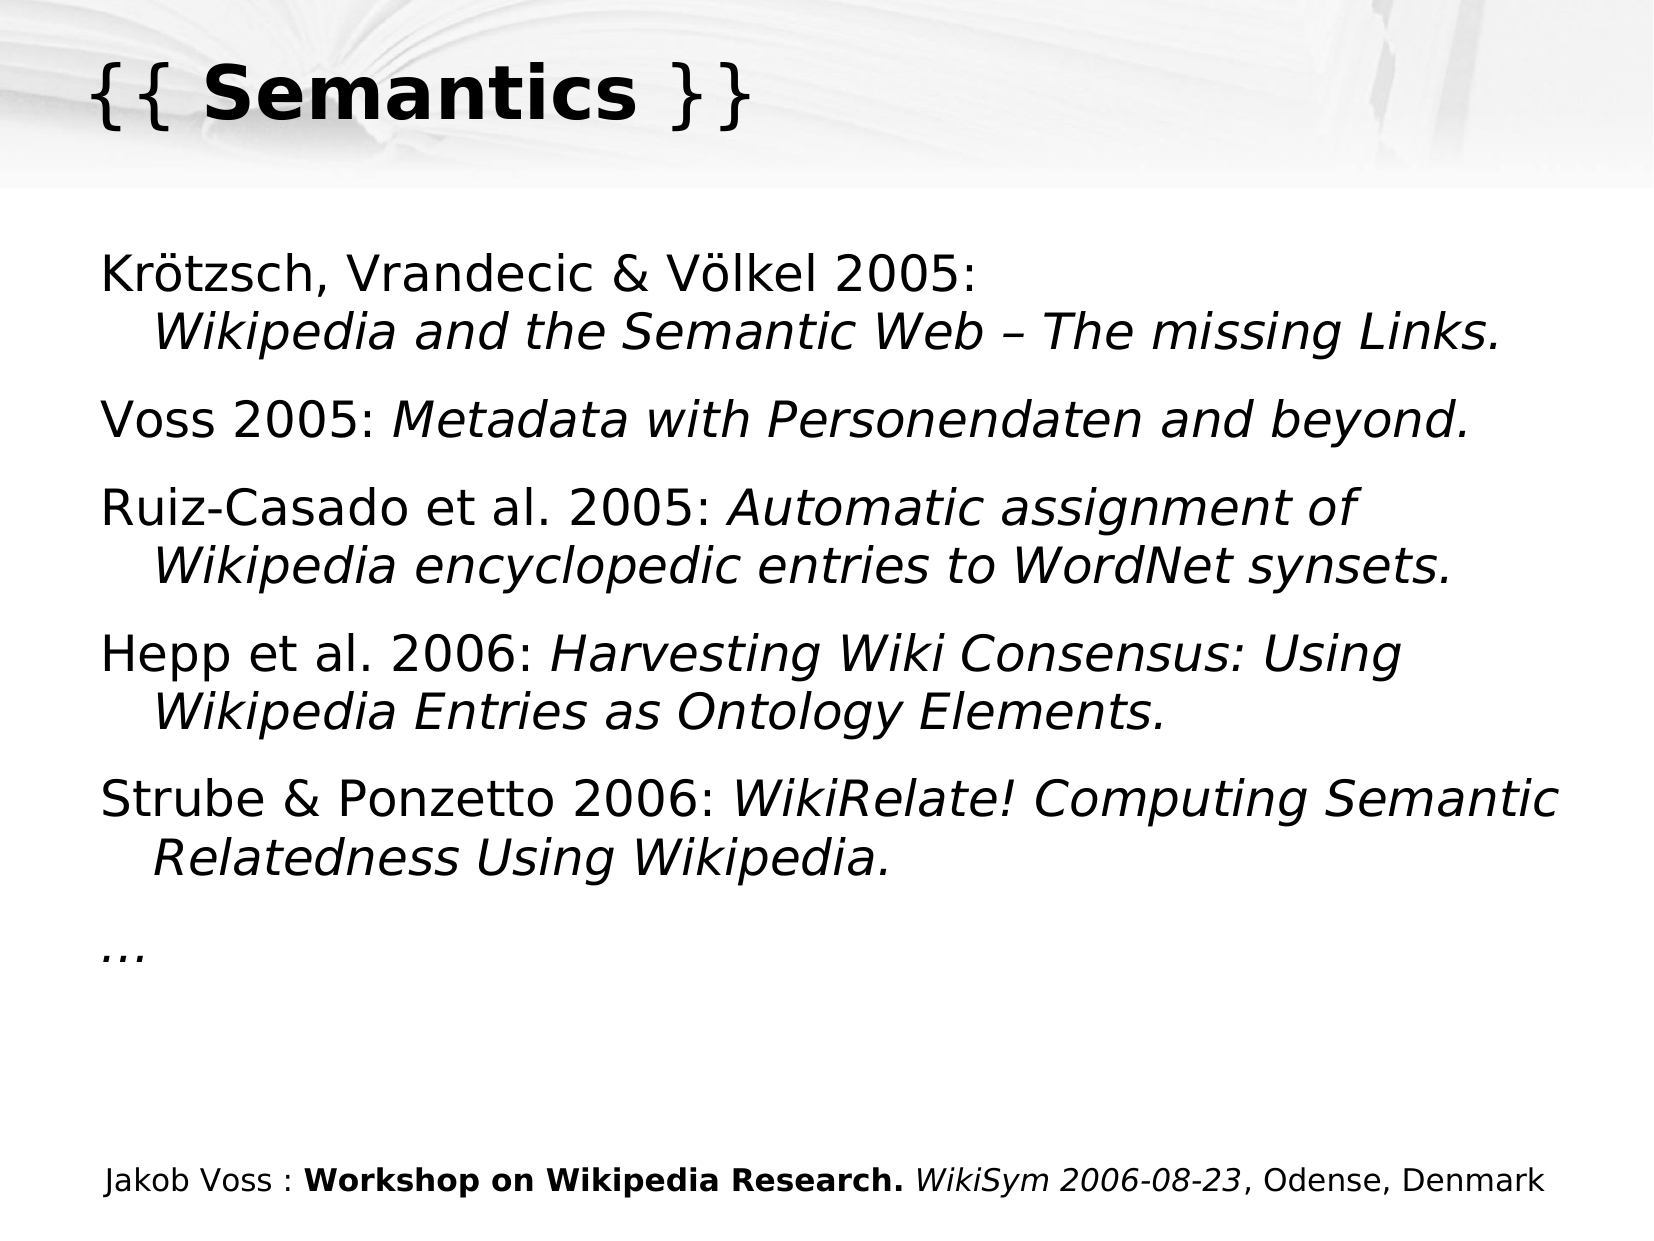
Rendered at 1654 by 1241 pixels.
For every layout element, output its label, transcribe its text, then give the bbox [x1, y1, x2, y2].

list Krötzsch, Vrandecic & Völkel 2005: Wikipedia and the Semantic Web – The missing Links. Voss 2005: Metadata with Personendaten and beyond. Ruiz-Casado et al. 2005: Automatic assignment of Wikipedia encyclopedic entries to WordNet synsets. Hepp et al. 2006: Harvesting Wiki Consensus: Using Wikipedia Entries as Ontology Elements. Strube & Ponzetto 2006: WikiRelate! Computing Semantic Relatedness Using Wikipedia. … [82, 244, 1571, 1091]
title {{ Semantics }} [82, 37, 1571, 151]
picture [0, 0, 1654, 188]
